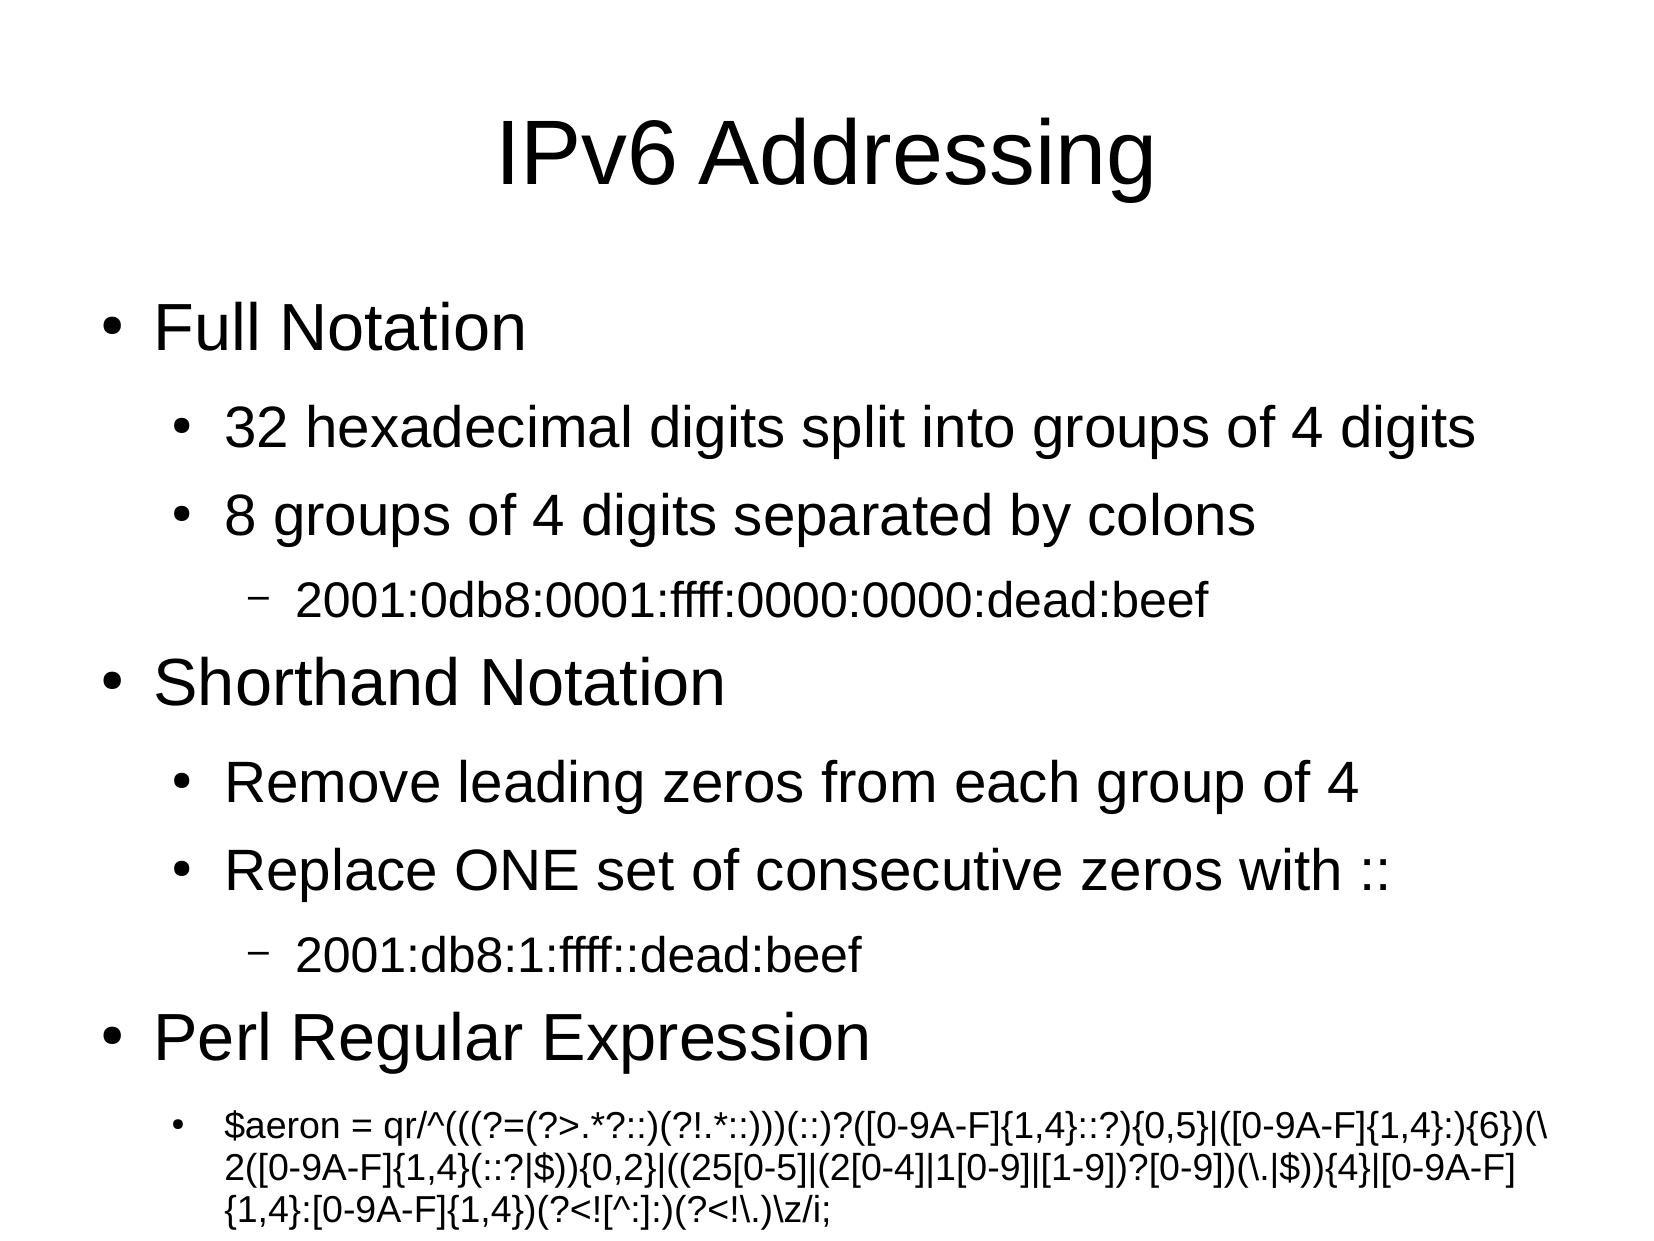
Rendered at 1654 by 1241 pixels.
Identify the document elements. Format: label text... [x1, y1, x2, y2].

title IPv6 Addressing [82, 56, 1571, 250]
list Full Notation 32 hexadecimal digits split into groups of 4 digits 8 groups of 4 digits separated by colons 2001:0db8:0001:ffff:0000:0000:dead:beef Shorthand Notation Remove leading zeros from each group of 4 Replace ONE set of consecutive zeros with :: 2001:db8:1:ffff::dead:beef Perl Regular Expression $aeron = qr/^(((?=(?>.*?::)(?!.*::)))(::)?([0-9A-F]{1,4}::?){0,5}|([0-9A-F]{1,4}:){6})(\2([0-9A-F]{1,4}(::?|$)){0,2}|((25[0-5]|(2[0-4]|1[0-9]|[1-9])?[0-9])(\.|$)){4}|[0-9A-F]{1,4}:[0-9A-F]{1,4})(?<![^:]:)(?<!\.)\z/i; [82, 290, 1571, 1231]
